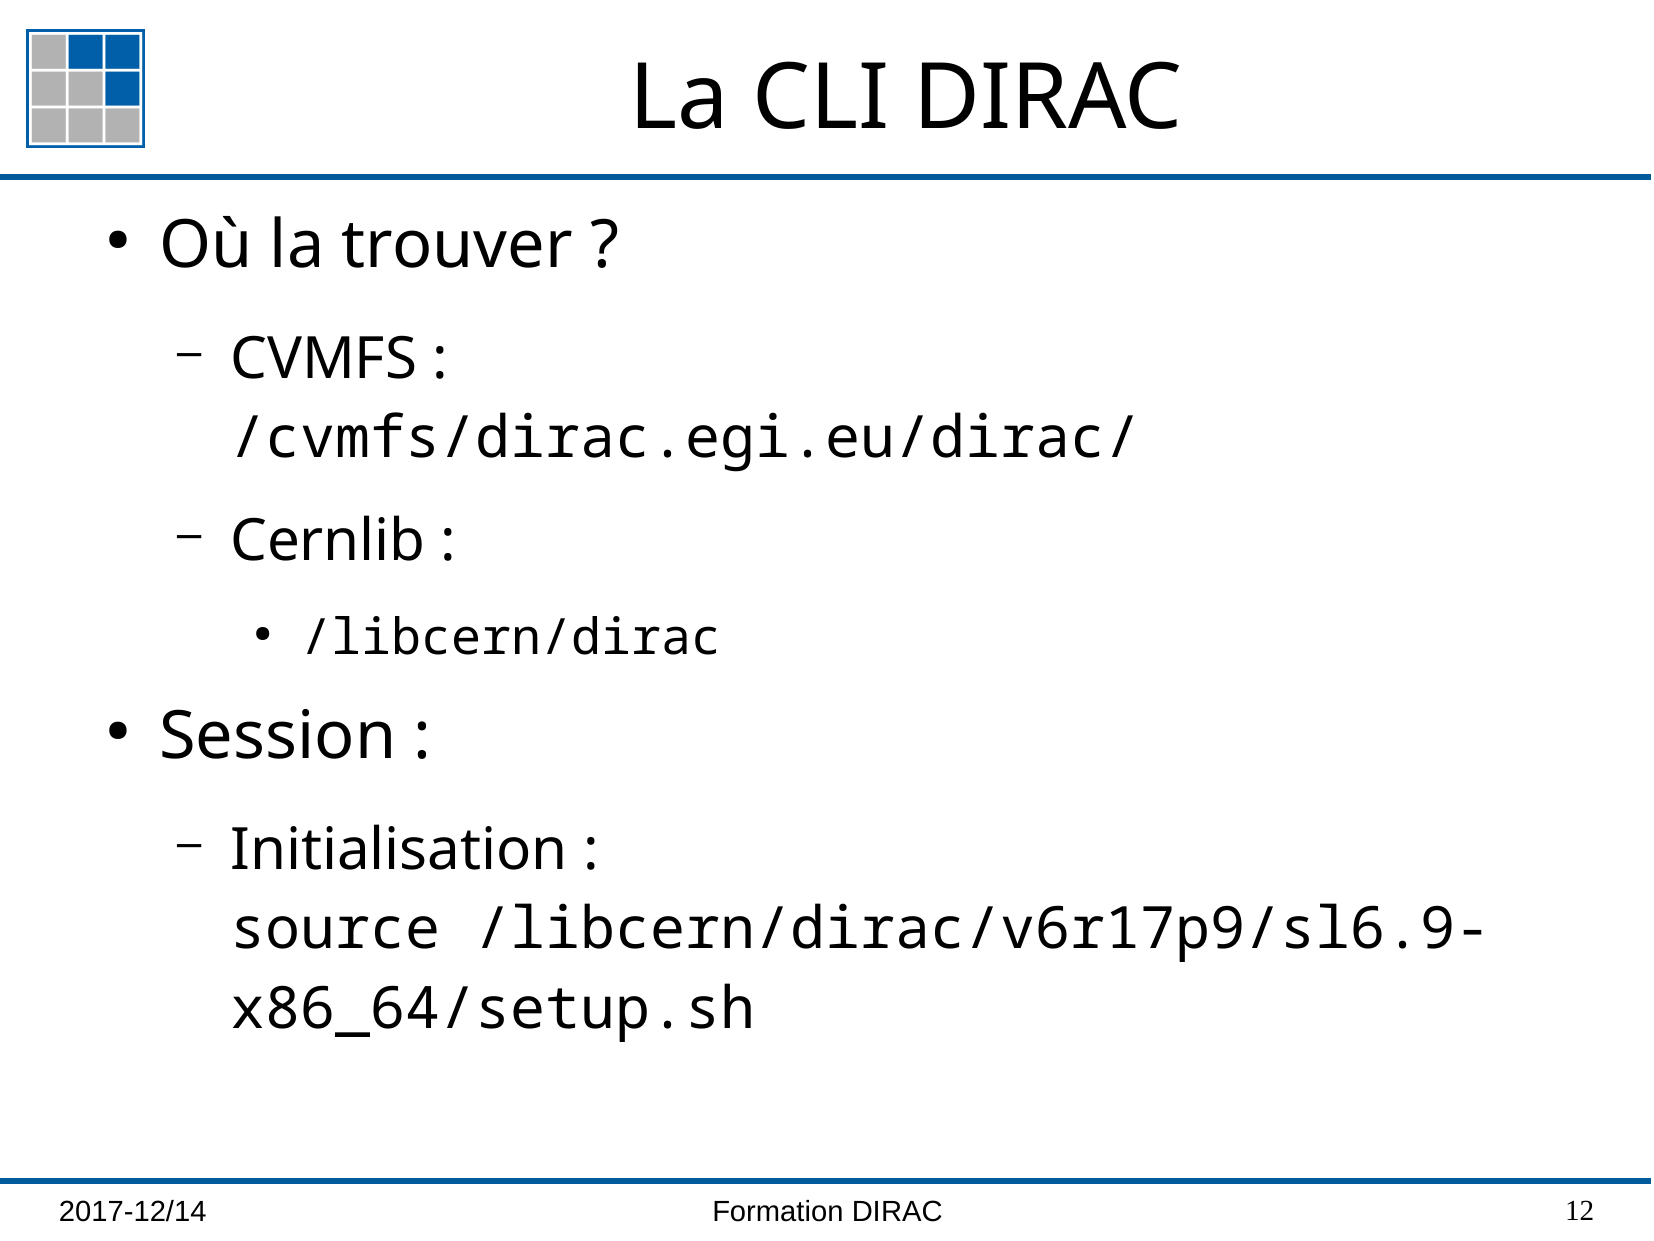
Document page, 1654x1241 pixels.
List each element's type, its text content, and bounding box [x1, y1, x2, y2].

title La CLI DIRAC [162, 43, 1651, 144]
list Où la trouver ? CVMFS : /cvmfs/dirac.egi.eu/dirac/ Cernlib : /libcern/dirac Session : Initialisation : source /libcern/dirac/v6r17p9/sl6.9-x86_64/setup.sh [88, 196, 1544, 1152]
picture [26, 29, 145, 148]
